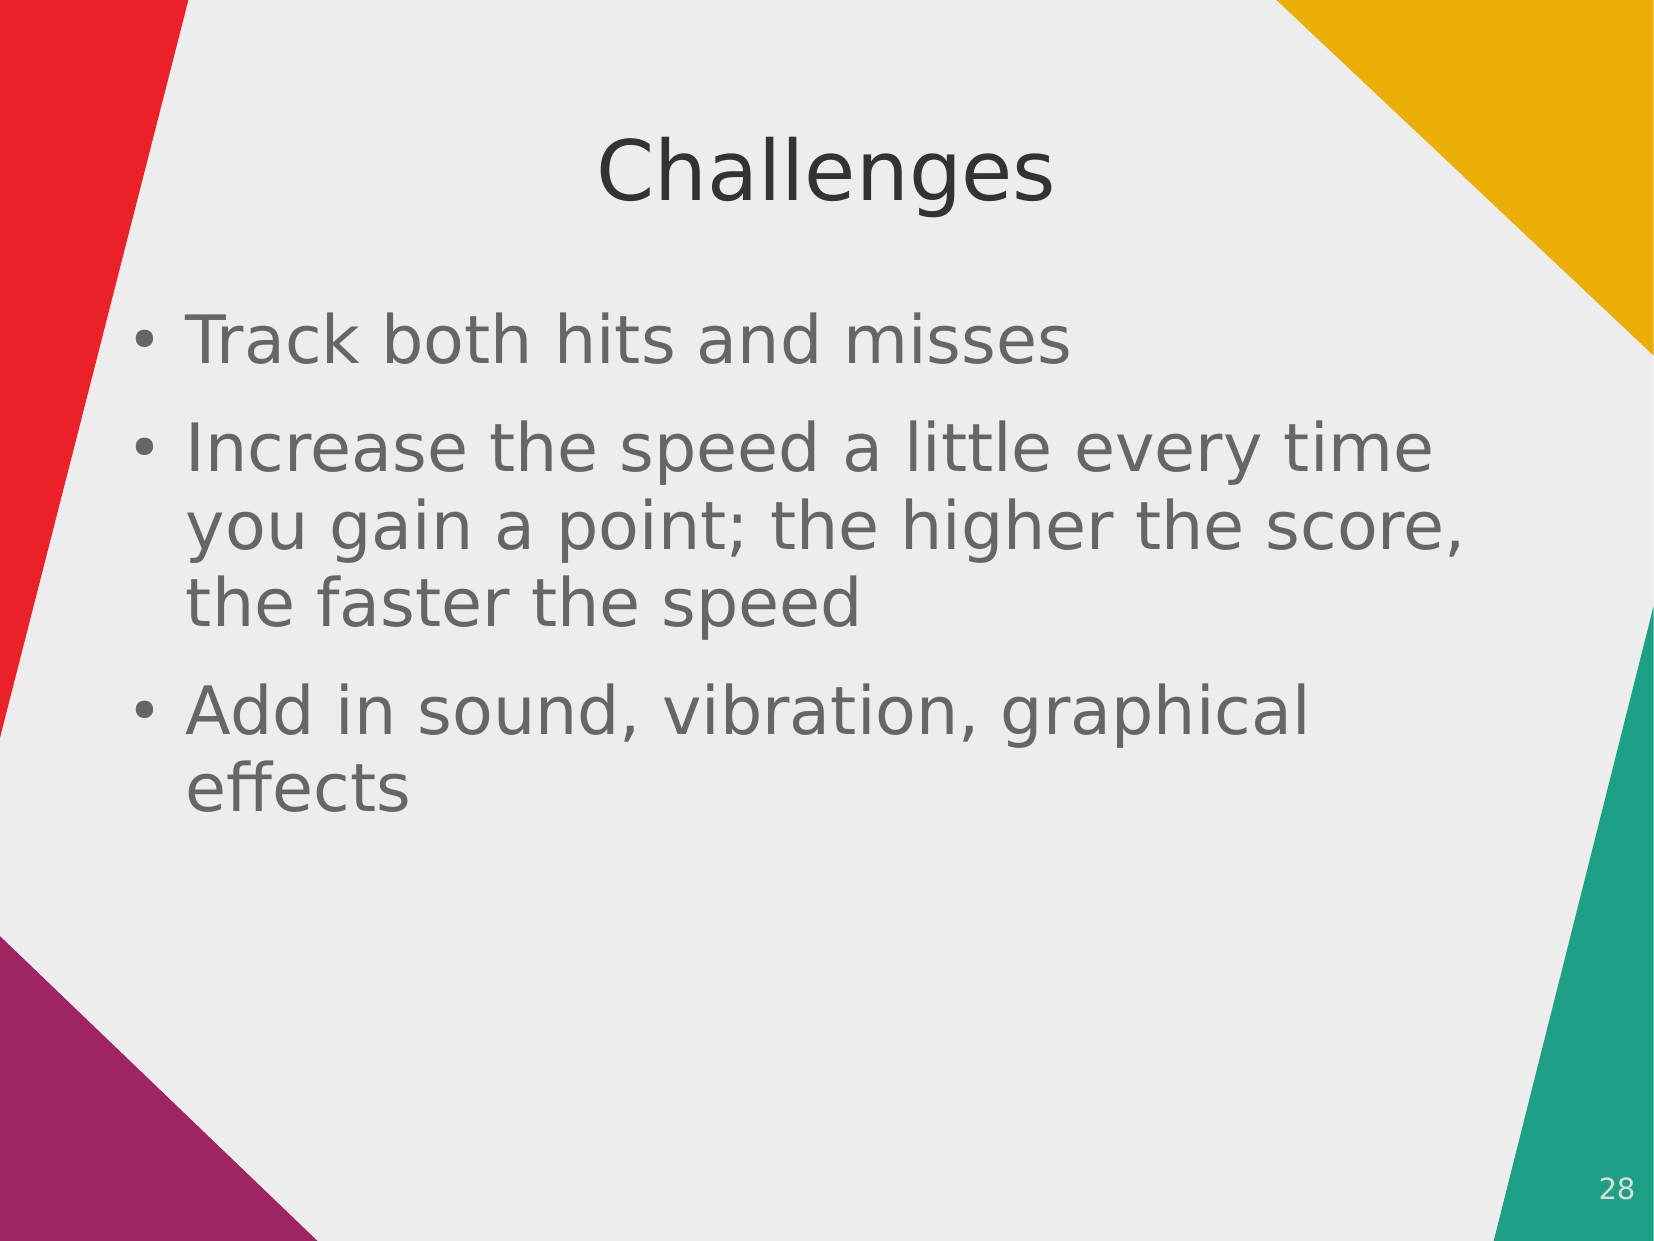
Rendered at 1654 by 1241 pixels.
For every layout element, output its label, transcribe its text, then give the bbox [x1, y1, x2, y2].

title Challenges [114, 73, 1539, 271]
list Track both hits and misses Increase the speed a little every time you gain a point; the higher the score, the faster the speed Add in sound, vibration, graphical effects [114, 302, 1539, 1033]
